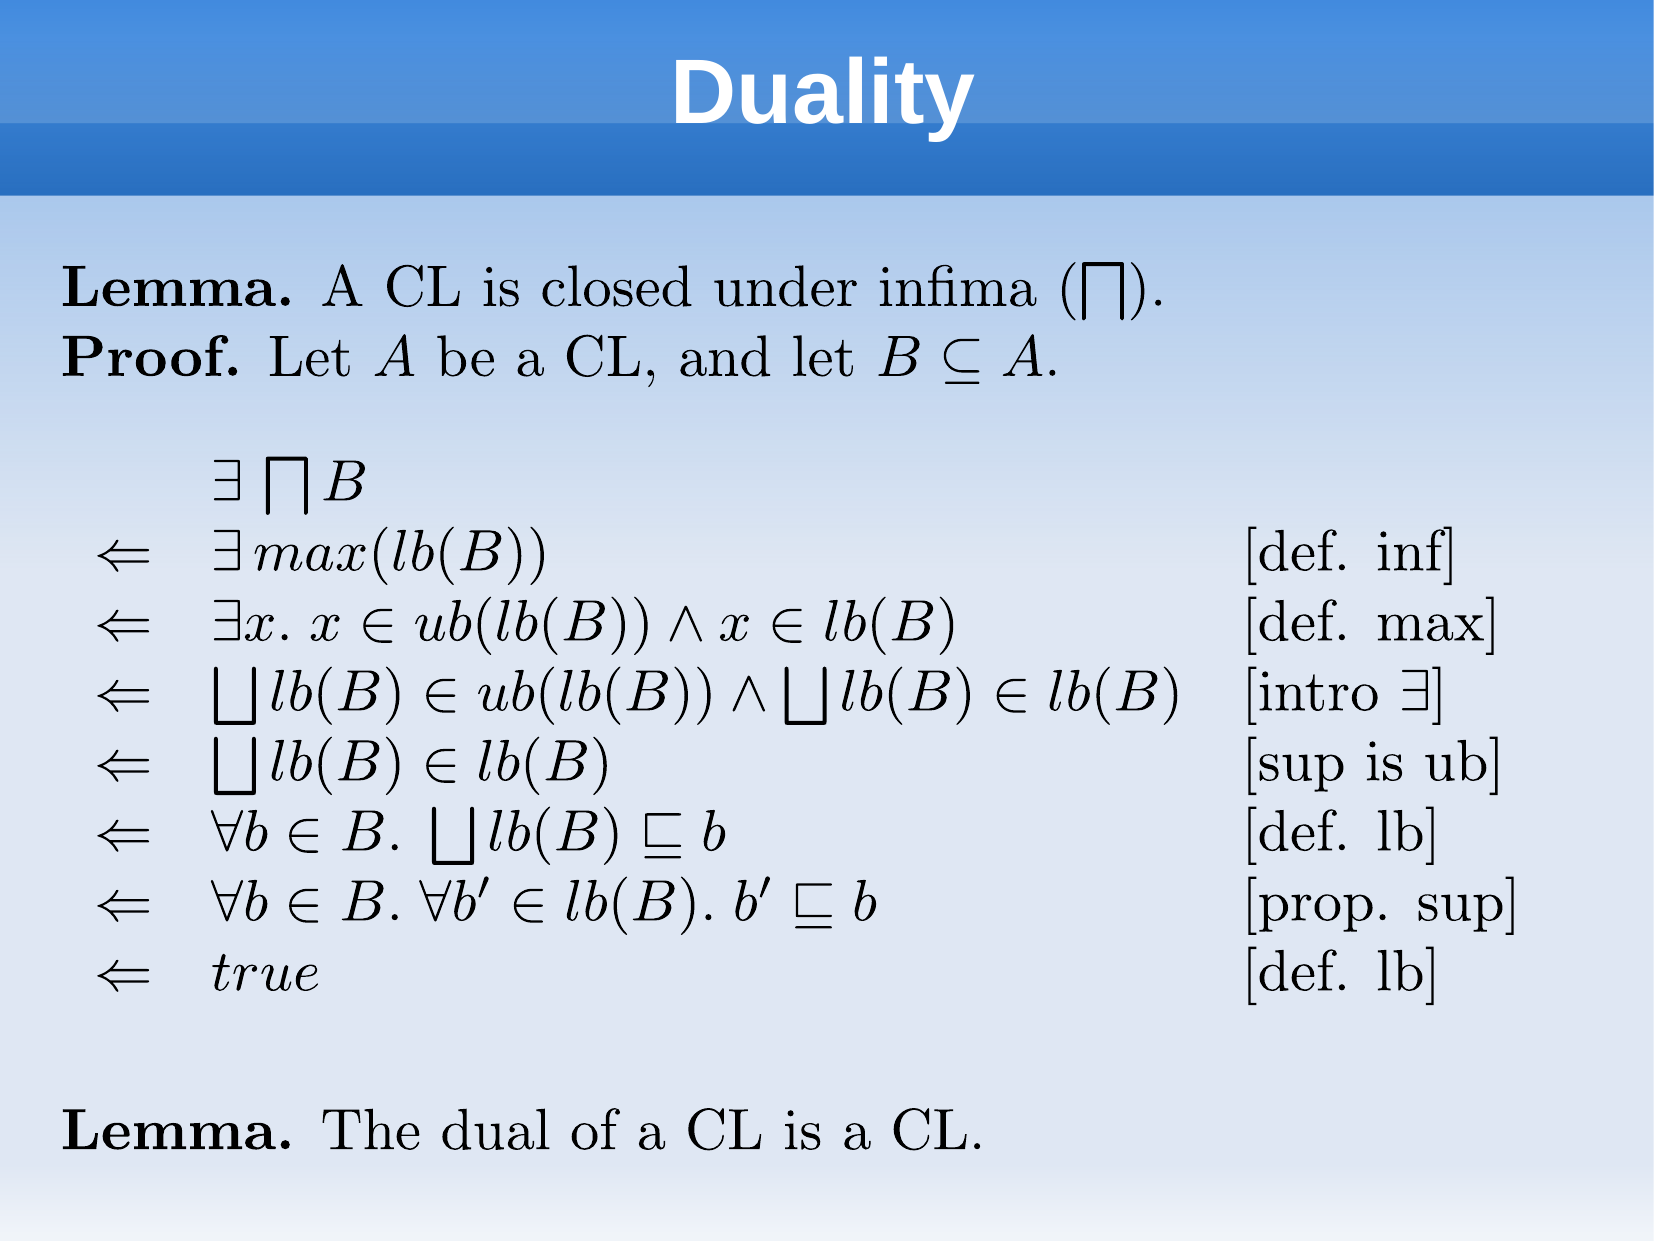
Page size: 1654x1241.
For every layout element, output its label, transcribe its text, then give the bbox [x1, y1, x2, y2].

picture [0, 0, 1654, 1241]
title Duality [59, 0, 1588, 188]
